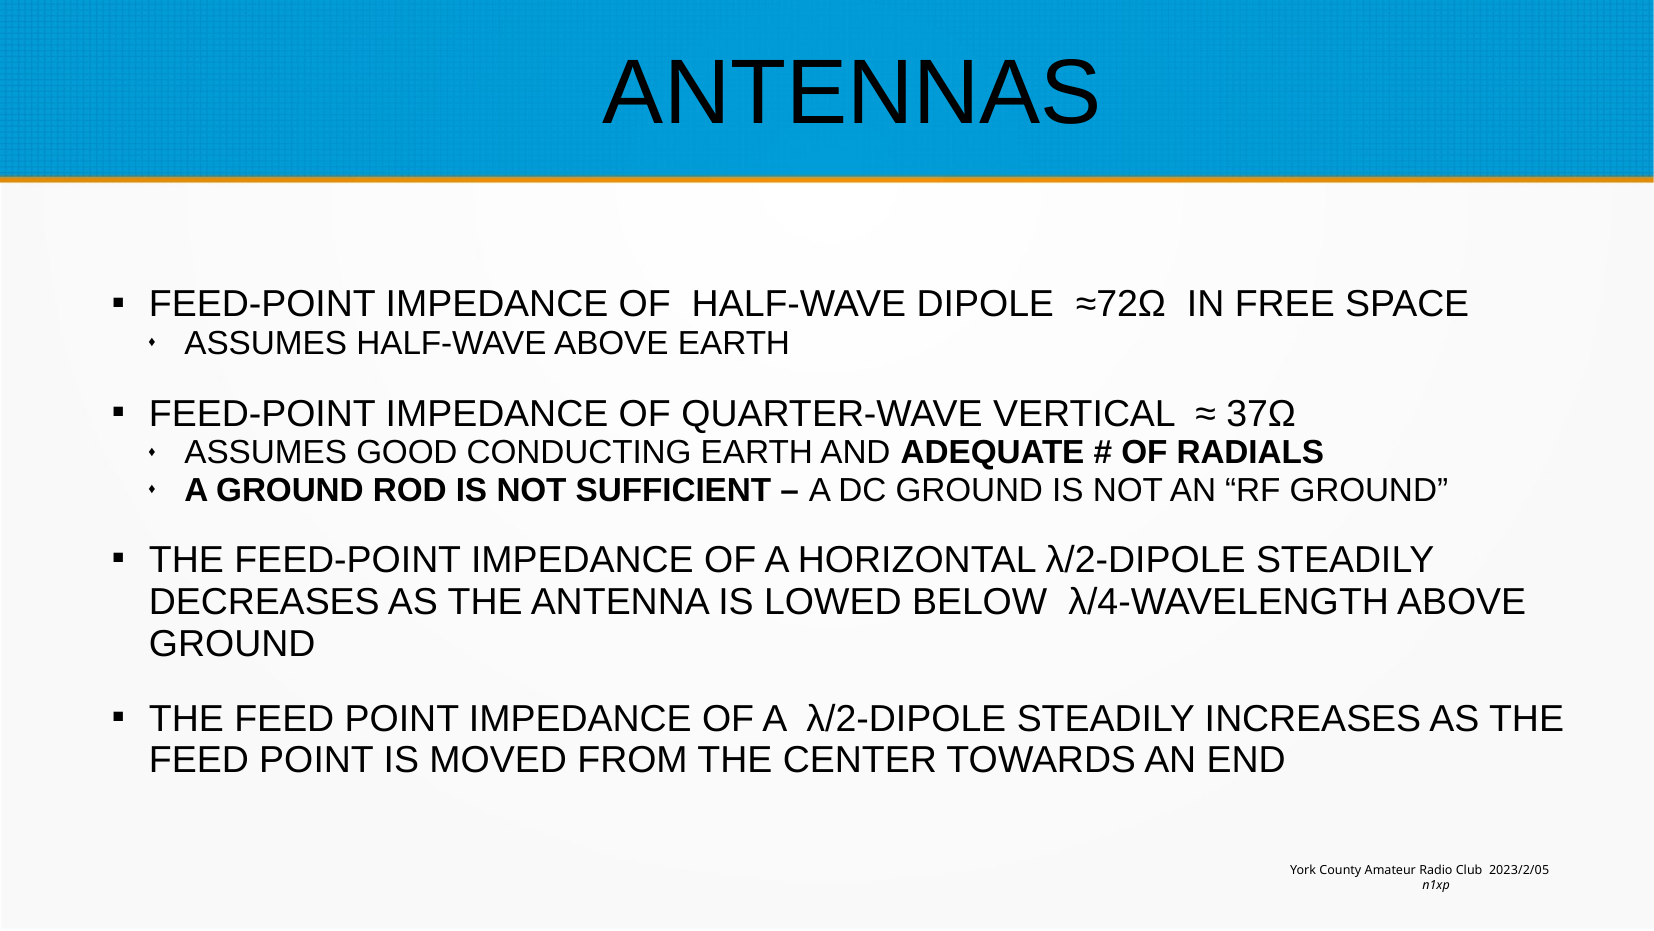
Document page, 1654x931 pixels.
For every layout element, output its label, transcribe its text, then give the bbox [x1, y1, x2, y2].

picture [0, 175, 1654, 931]
text_box ANTENNAS [230, 33, 1475, 151]
text_box FEED-POINT IMPEDANCE OF HALF-WAVE DIPOLE ≈72Ω IN FREE SPACE ASSUMES HALF-WAVE ABOVE EARTH FEED-POINT IMPEDANCE OF QUARTER-WAVE VERTICAL ≈ 37Ω ASSUMES GOOD CONDUCTING EARTH AND ADEQUATE # OF RADIALS A GROUND ROD IS NOT SUFFICIENT – A DC GROUND IS NOT AN “RF GROUND” THE FEED-POINT IMPEDANCE OF A HORIZONTAL λ/2-DIPOLE STEADILY DECREASES AS THE ANTENNA IS LOWED BELOW λ/4-WAVELENGTH ABOVE GROUND THE FEED POINT IMPEDANCE OF A λ/2-DIPOLE STEADILY INCREASES AS THE FEED POINT IS MOVED FROM THE CENTER TOWARDS AN END [98, 233, 1643, 810]
text_box York County Amateur Radio Club 2023/2/05 n1xp [1284, 856, 1588, 897]
